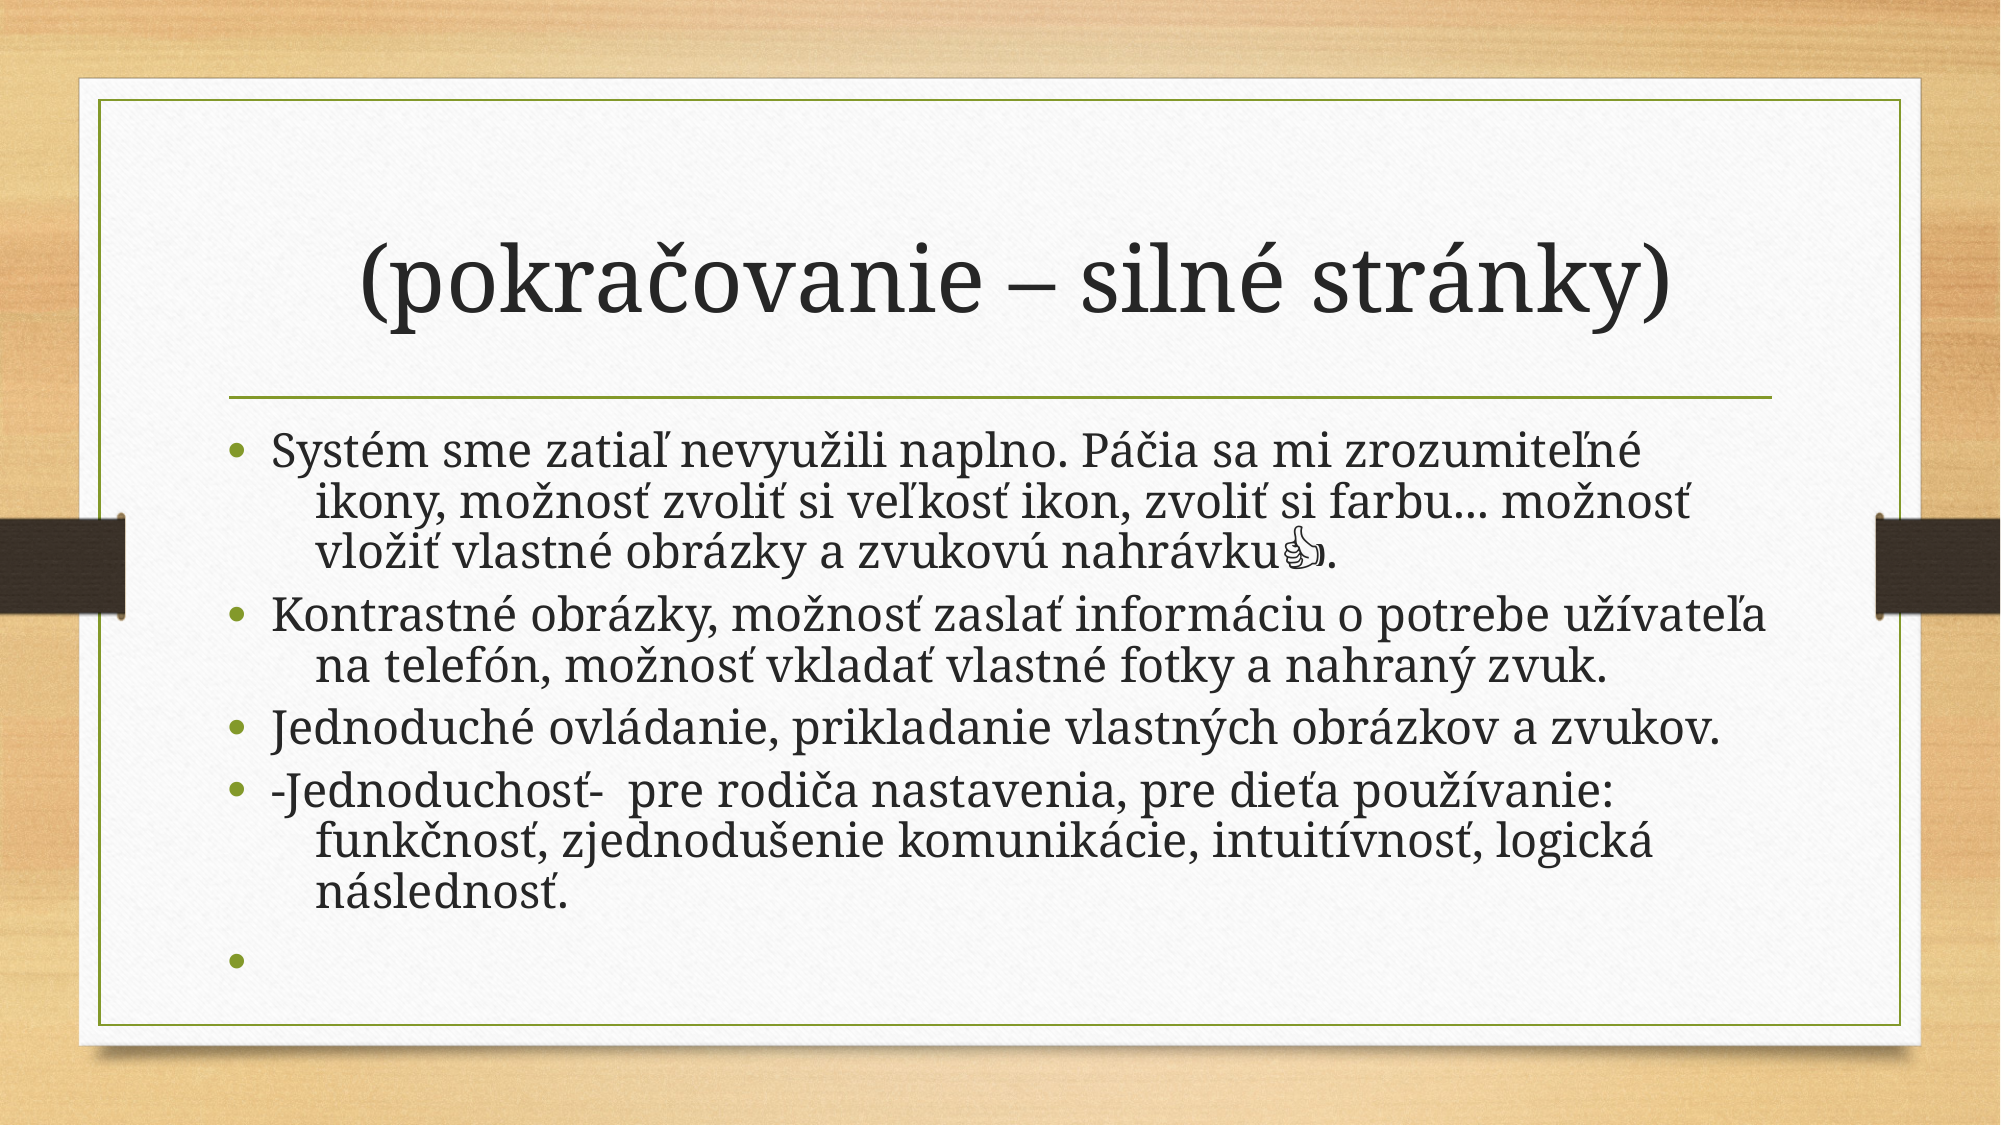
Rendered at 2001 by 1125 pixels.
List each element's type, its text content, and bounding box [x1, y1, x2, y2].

title (pokračovanie – silné stránky) [212, 176, 1821, 376]
list Systém sme zatiaľ nevyužili naplno. Páčia sa mi zrozumiteľné ikony, možnosť zvoliť si veľkosť ikon, zvoliť si farbu... možnosť vložiť vlastné obrázky a zvukovú nahrávku👍. Kontrastné obrázky, možnosť zaslať informáciu o potrebe užívateľa na telefón, možnosť vkladať vlastné fotky a nahraný zvuk. Jednoduché ovládanie, prikladanie vlastných obrázkov a zvukov. -Jednoduchosť- pre rodiča nastavenia, pre dieťa používanie: funkčnosť, zjednodušenie komunikácie, intuitívnosť, logická následnosť. [212, 419, 1788, 964]
